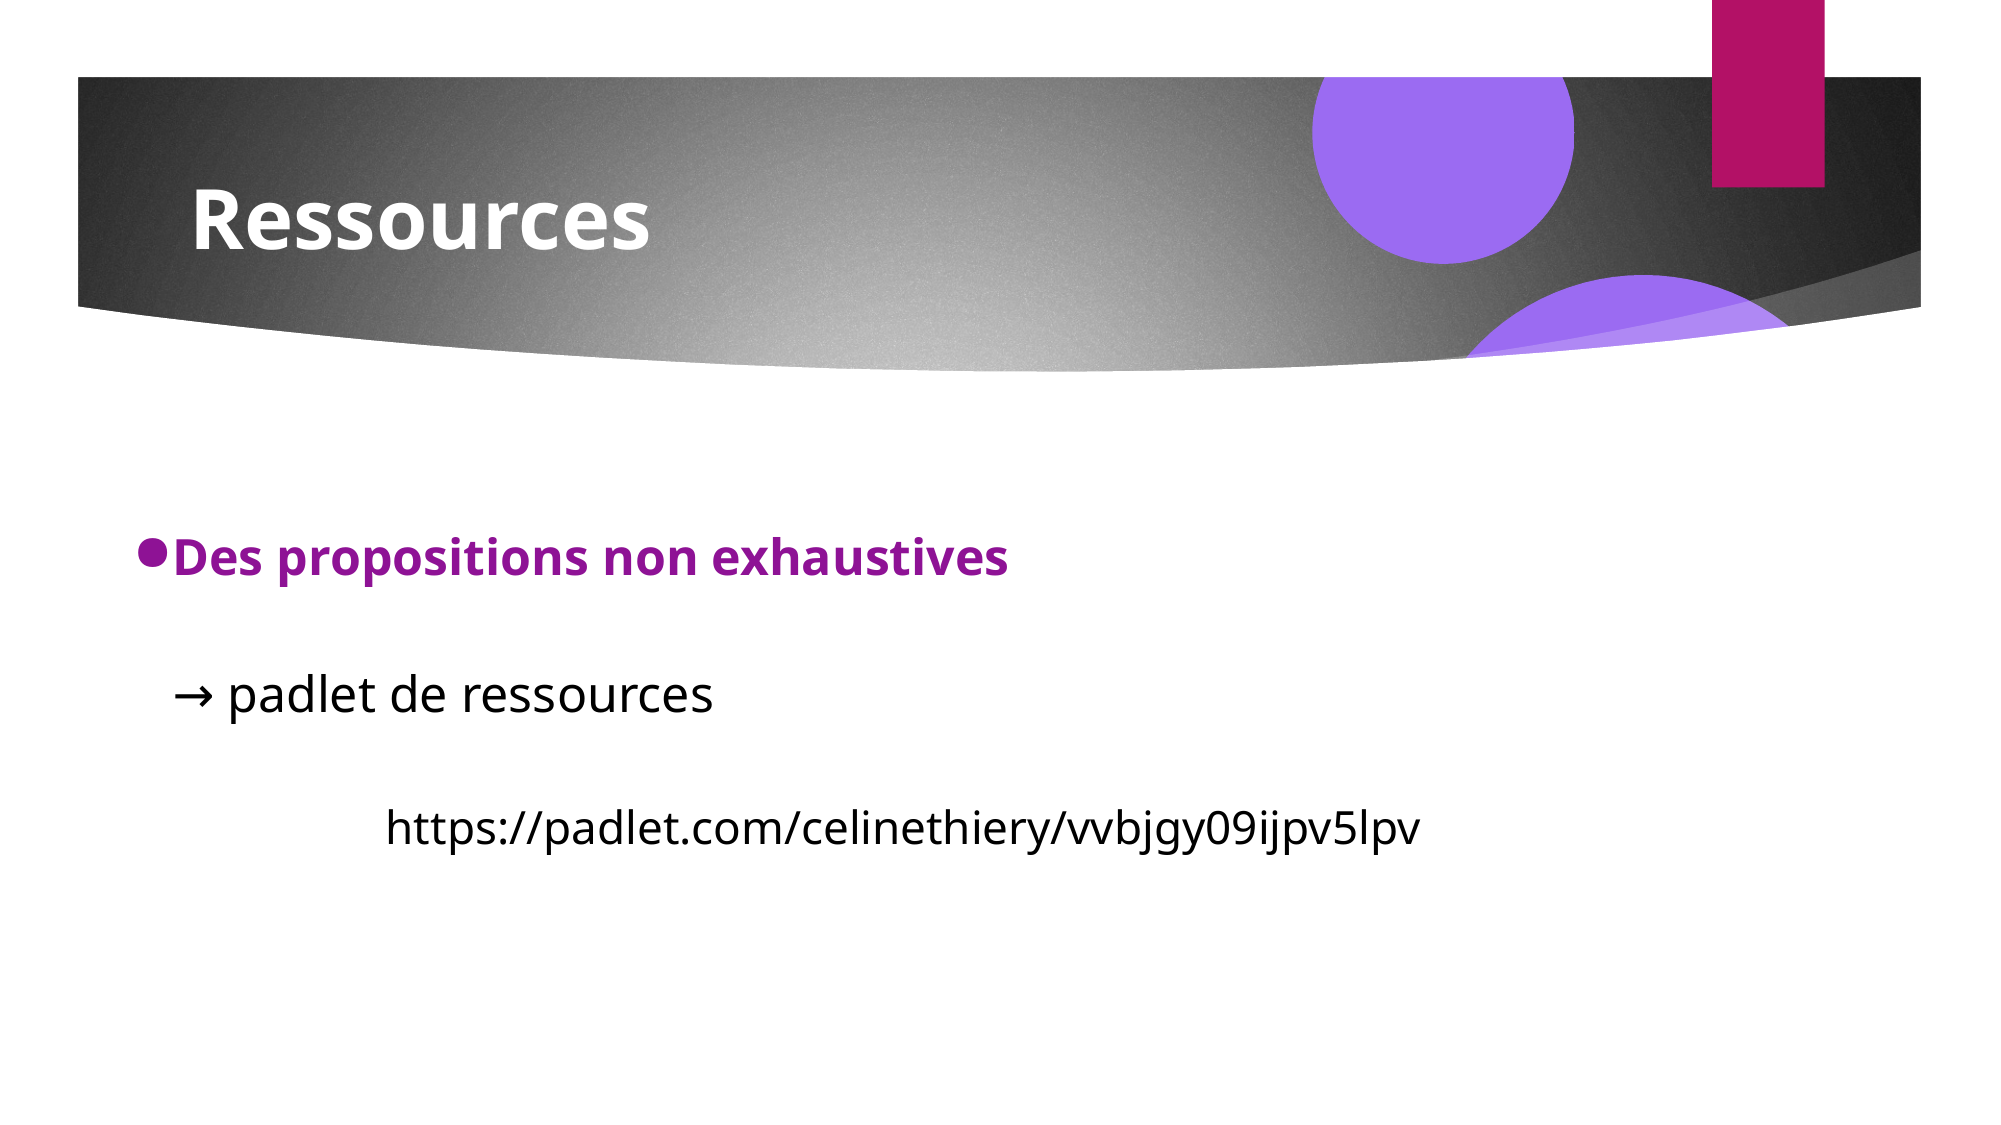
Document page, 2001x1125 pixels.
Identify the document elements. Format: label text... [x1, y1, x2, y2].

picture [1564, 78, 1920, 300]
text_box [94, 425, 1902, 609]
text_box Des propositions non exhaustives → padlet de ressources https://padlet.com/celinethiery/vvbjgy09ijpv5lpv [118, 446, 1689, 1004]
picture [79, 78, 1613, 371]
title Ressources [189, 159, 1627, 276]
